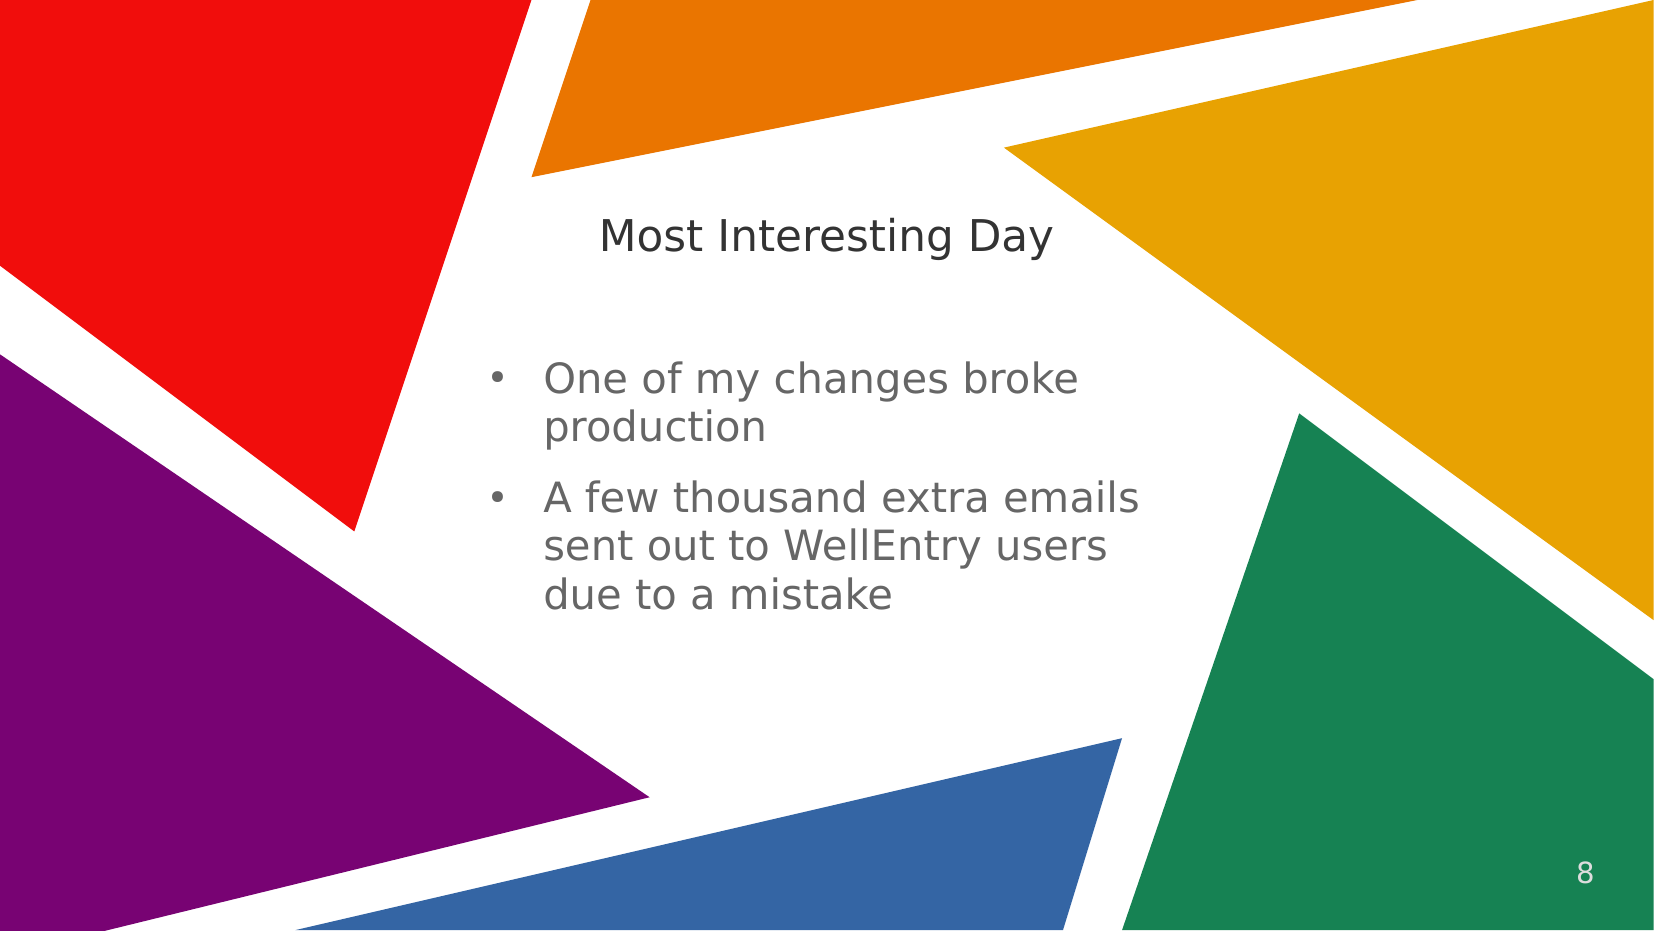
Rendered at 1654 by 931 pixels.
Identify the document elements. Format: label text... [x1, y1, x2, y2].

list One of my changes broke production A few thousand extra emails sent out to WellEntry users due to a mistake [472, 354, 1182, 768]
title Most Interesting Day [472, 147, 1182, 325]
